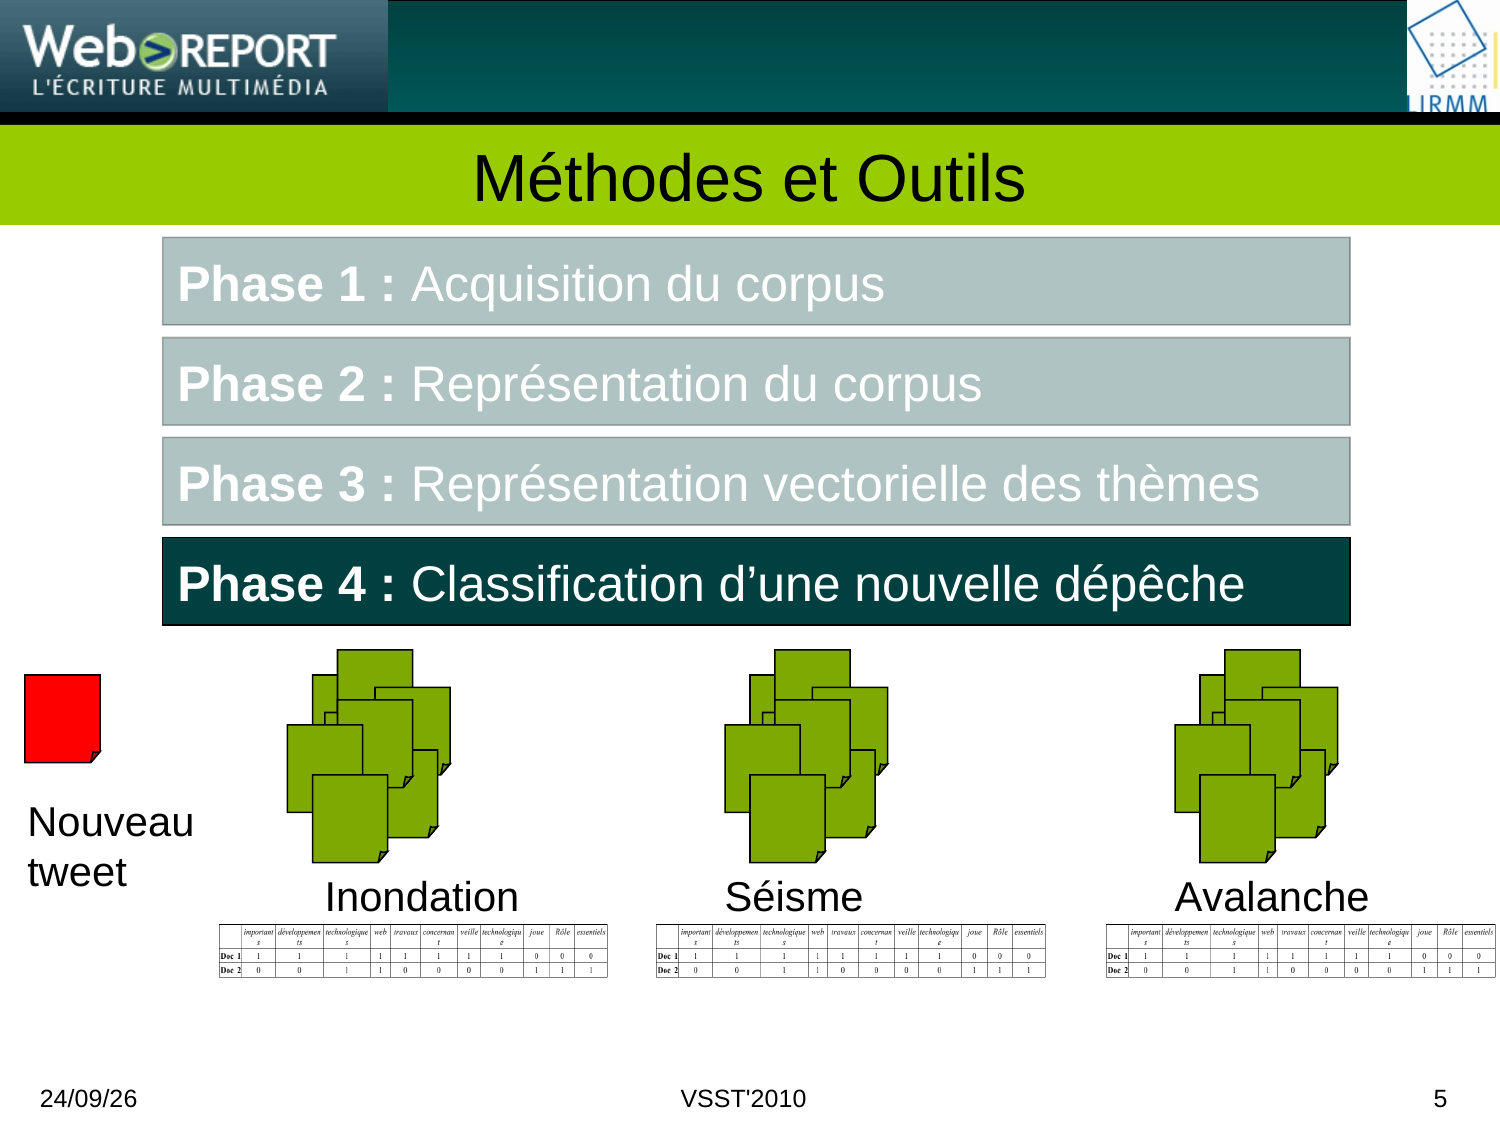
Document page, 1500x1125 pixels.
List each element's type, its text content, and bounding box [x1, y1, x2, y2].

picture [0, 0, 388, 112]
text_box Phase 1 : Acquisition du corpus [162, 237, 1351, 325]
text_box VSST'2010 [362, 1074, 1126, 1113]
title Méthodes et Outils [0, 124, 1500, 225]
text_box Phase 4 : Classification d’une nouvelle dépêche [162, 537, 1351, 625]
text_box [1175, 649, 1338, 862]
chart [1087, 924, 1500, 986]
chart [200, 924, 625, 986]
text_box [287, 649, 451, 787]
text_box Séisme [709, 862, 938, 928]
text_box Avalanche [1159, 862, 1388, 928]
text_box Phase 3 : Représentation vectorielle des thèmes [162, 437, 1351, 526]
chart [637, 924, 1063, 986]
text_box Phase 2 : Représentation du corpus [162, 337, 1351, 426]
text_box <numéro> [1149, 1074, 1463, 1113]
text_box 09/01/12 [24, 1074, 338, 1113]
text_box Nouveau tweet [12, 787, 491, 903]
text_box Inondation [309, 862, 709, 928]
text_box [24, 675, 101, 763]
picture [1407, 0, 1500, 112]
text_box [725, 649, 888, 862]
